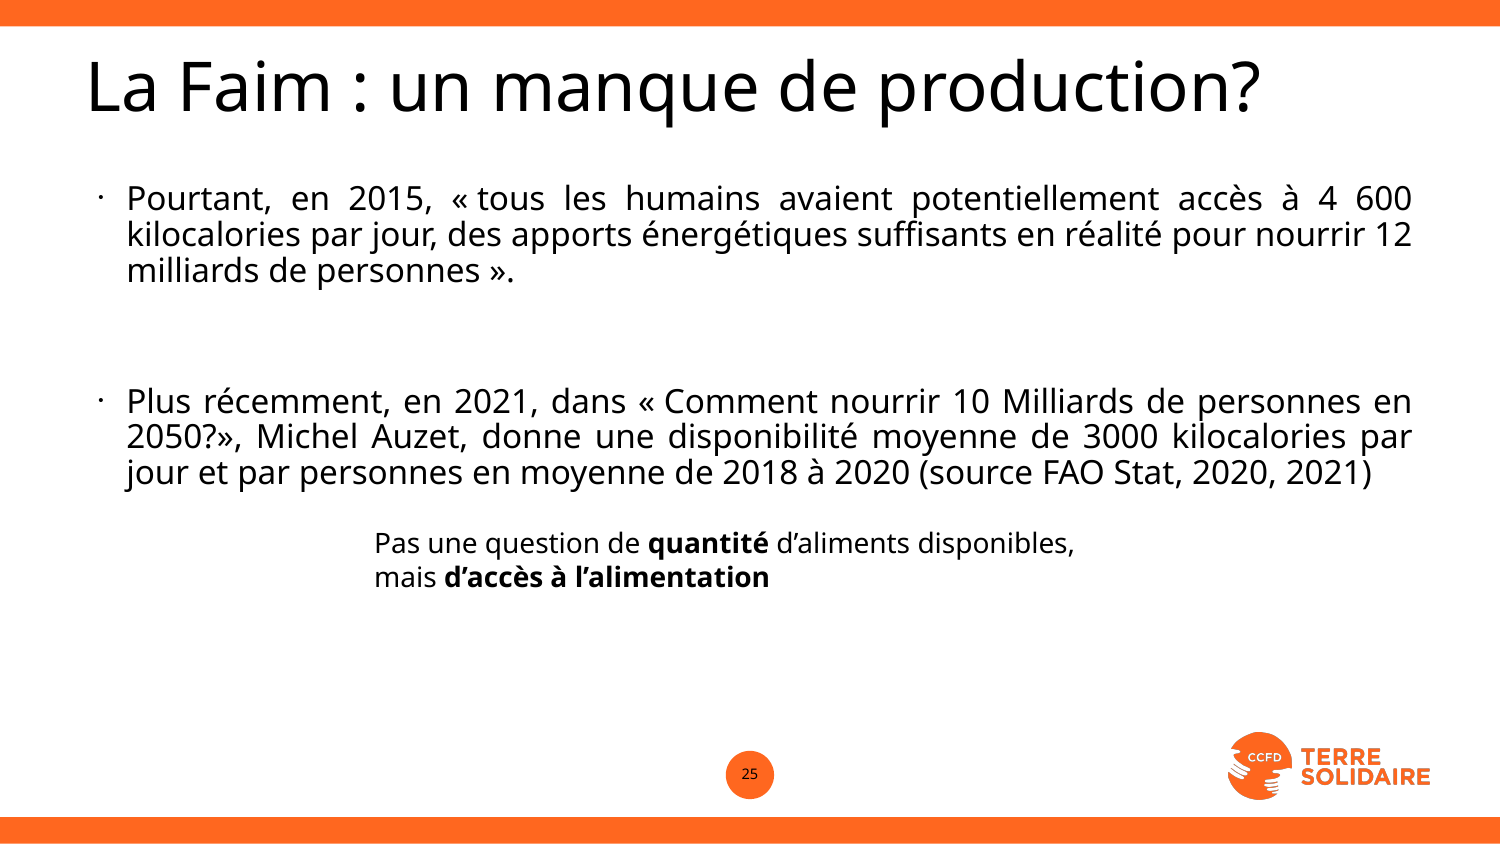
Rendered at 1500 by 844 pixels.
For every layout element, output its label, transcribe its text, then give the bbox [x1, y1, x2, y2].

picture [1228, 732, 1430, 800]
title La Faim : un manque de production? [70, 44, 1430, 126]
list Pourtant, en 2015, « tous les humains avaient potentiellement accès à 4 600 kilocalories par jour, des apports énergétiques suffisants en réalité pour nourrir 12 milliards de personnes ». Plus récemment, en 2021, dans « Comment nourrir 10 Milliards de personnes en 2050?», Michel Auzet, donne une disponibilité moyenne de 3000 kilocalories par jour et par personnes en moyenne de 2018 à 2020 (source FAO Stat, 2020, 2021) [83, 174, 1430, 686]
text_box Pas une question de quantité d’aliments disponibles, mais d’accès à l’alimentation [359, 517, 1110, 601]
